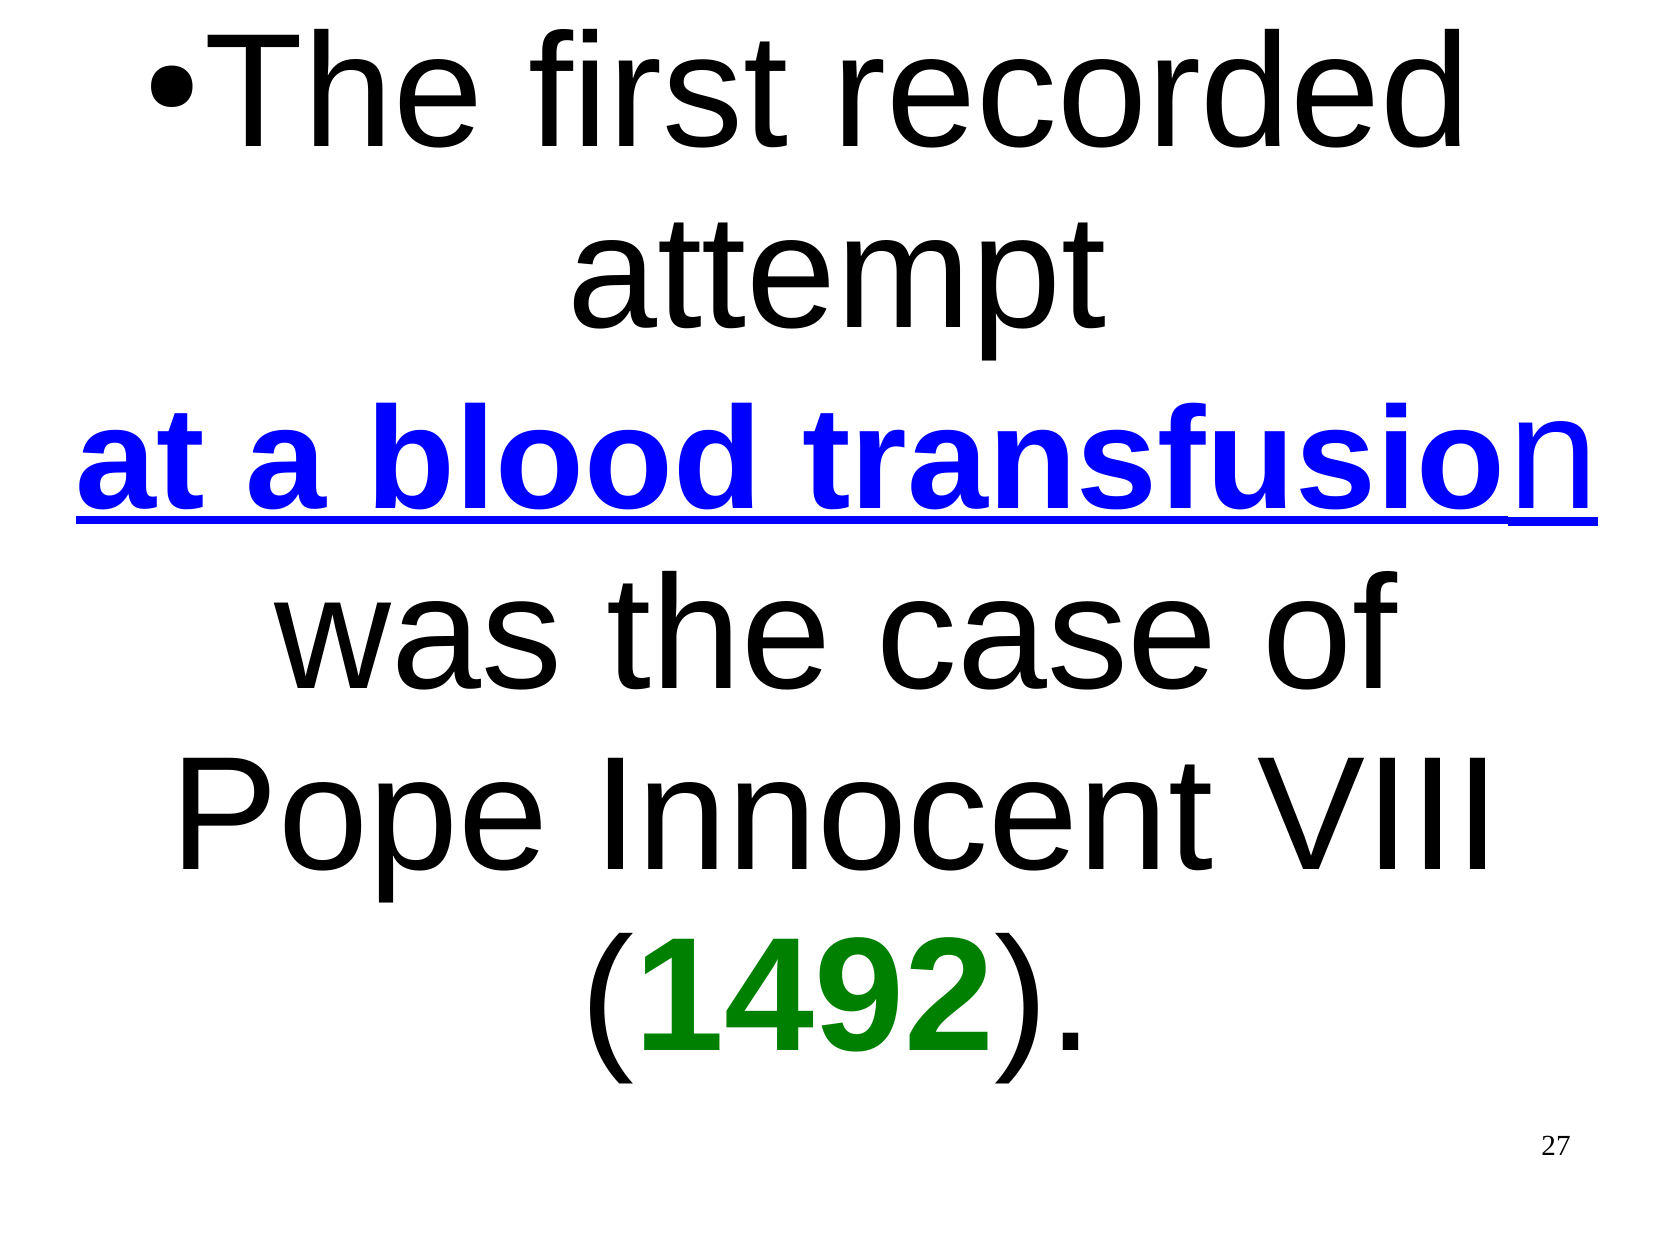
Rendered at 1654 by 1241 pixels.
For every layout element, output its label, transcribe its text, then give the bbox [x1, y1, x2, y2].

list The first recorded attempt at a blood transfusion was the case of Pope Innocent VIII (1492). [0, 0, 1651, 1238]
